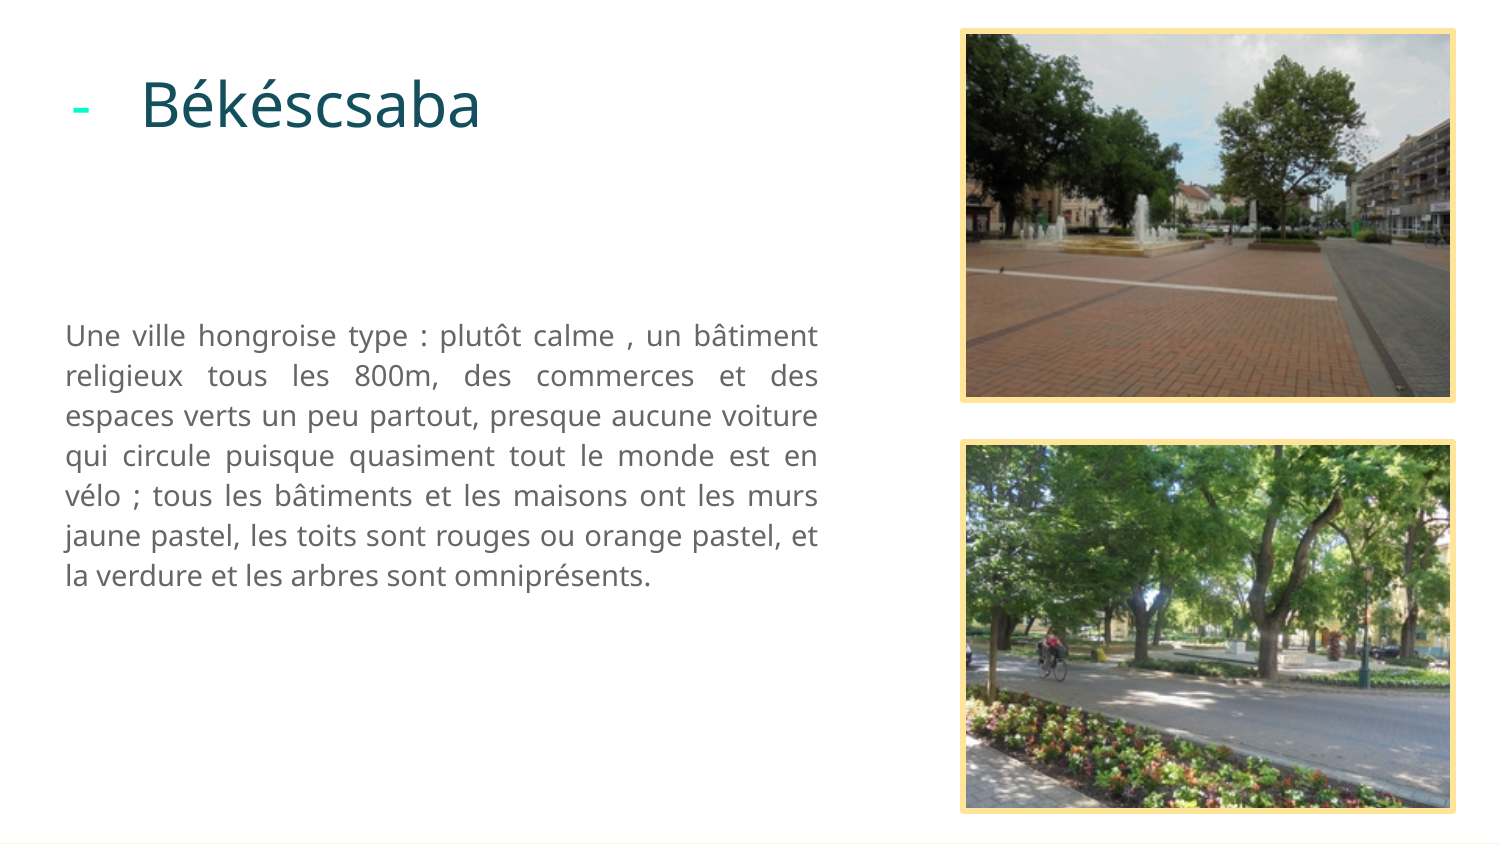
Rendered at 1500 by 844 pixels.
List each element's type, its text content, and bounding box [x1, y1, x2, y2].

title Békéscsaba [49, 50, 834, 284]
picture [966, 33, 1450, 397]
list Une ville hongroise type : plutôt calme , un bâtiment religieux tous les 800m, des commerces et des espaces verts un peu partout, presque aucune voiture qui circule puisque quasiment tout le monde est en vélo ; tous les bâtiments et les maisons ont les murs jaune pastel, les toits sont rouges ou orange pastel, et la verdure et les arbres sont omniprésents. [49, 296, 834, 791]
picture [966, 445, 1450, 809]
